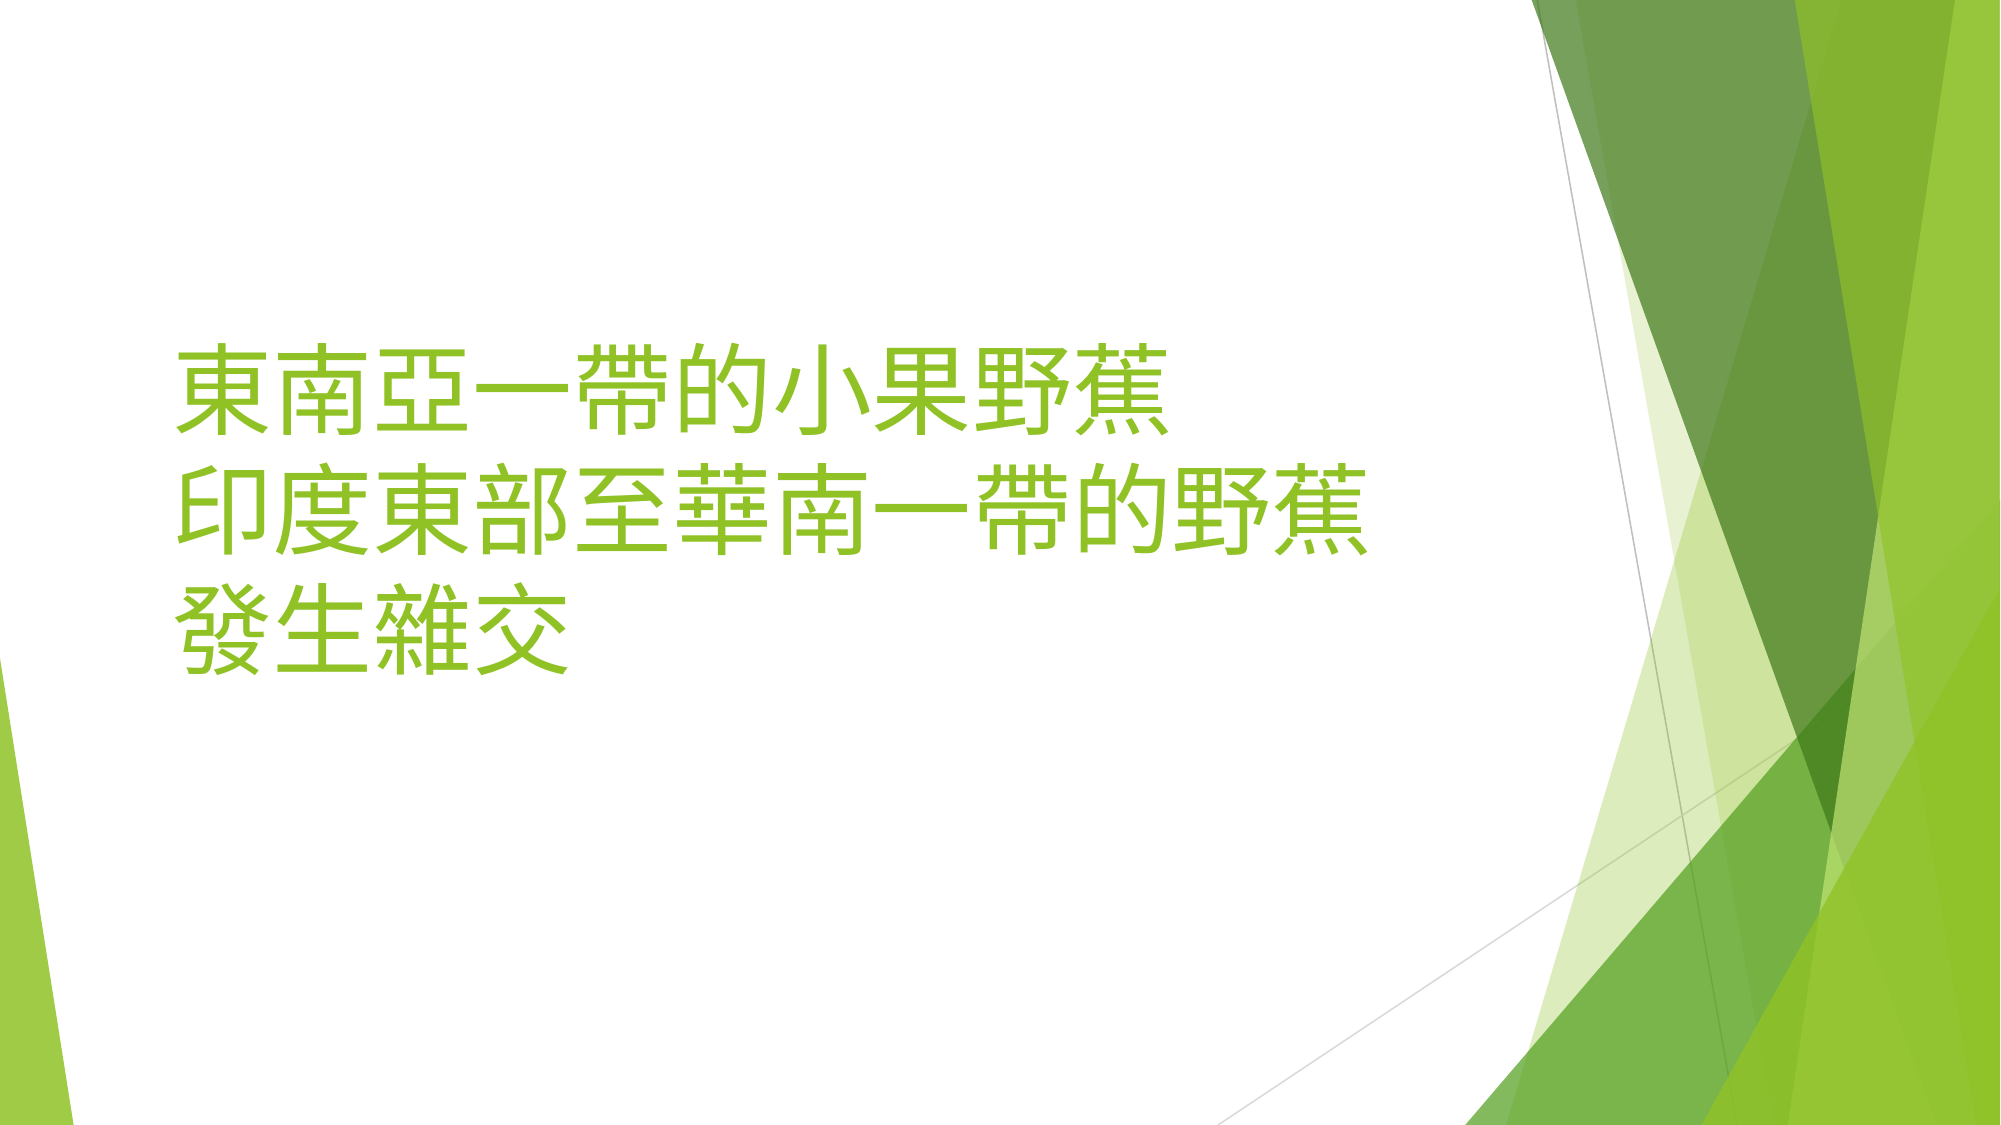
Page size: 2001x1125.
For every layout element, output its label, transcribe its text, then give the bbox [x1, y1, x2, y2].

text_box 東南亞一帶的小果野蕉 印度東部至華南一帶的野蕉 發生雜交 [157, 319, 1568, 620]
